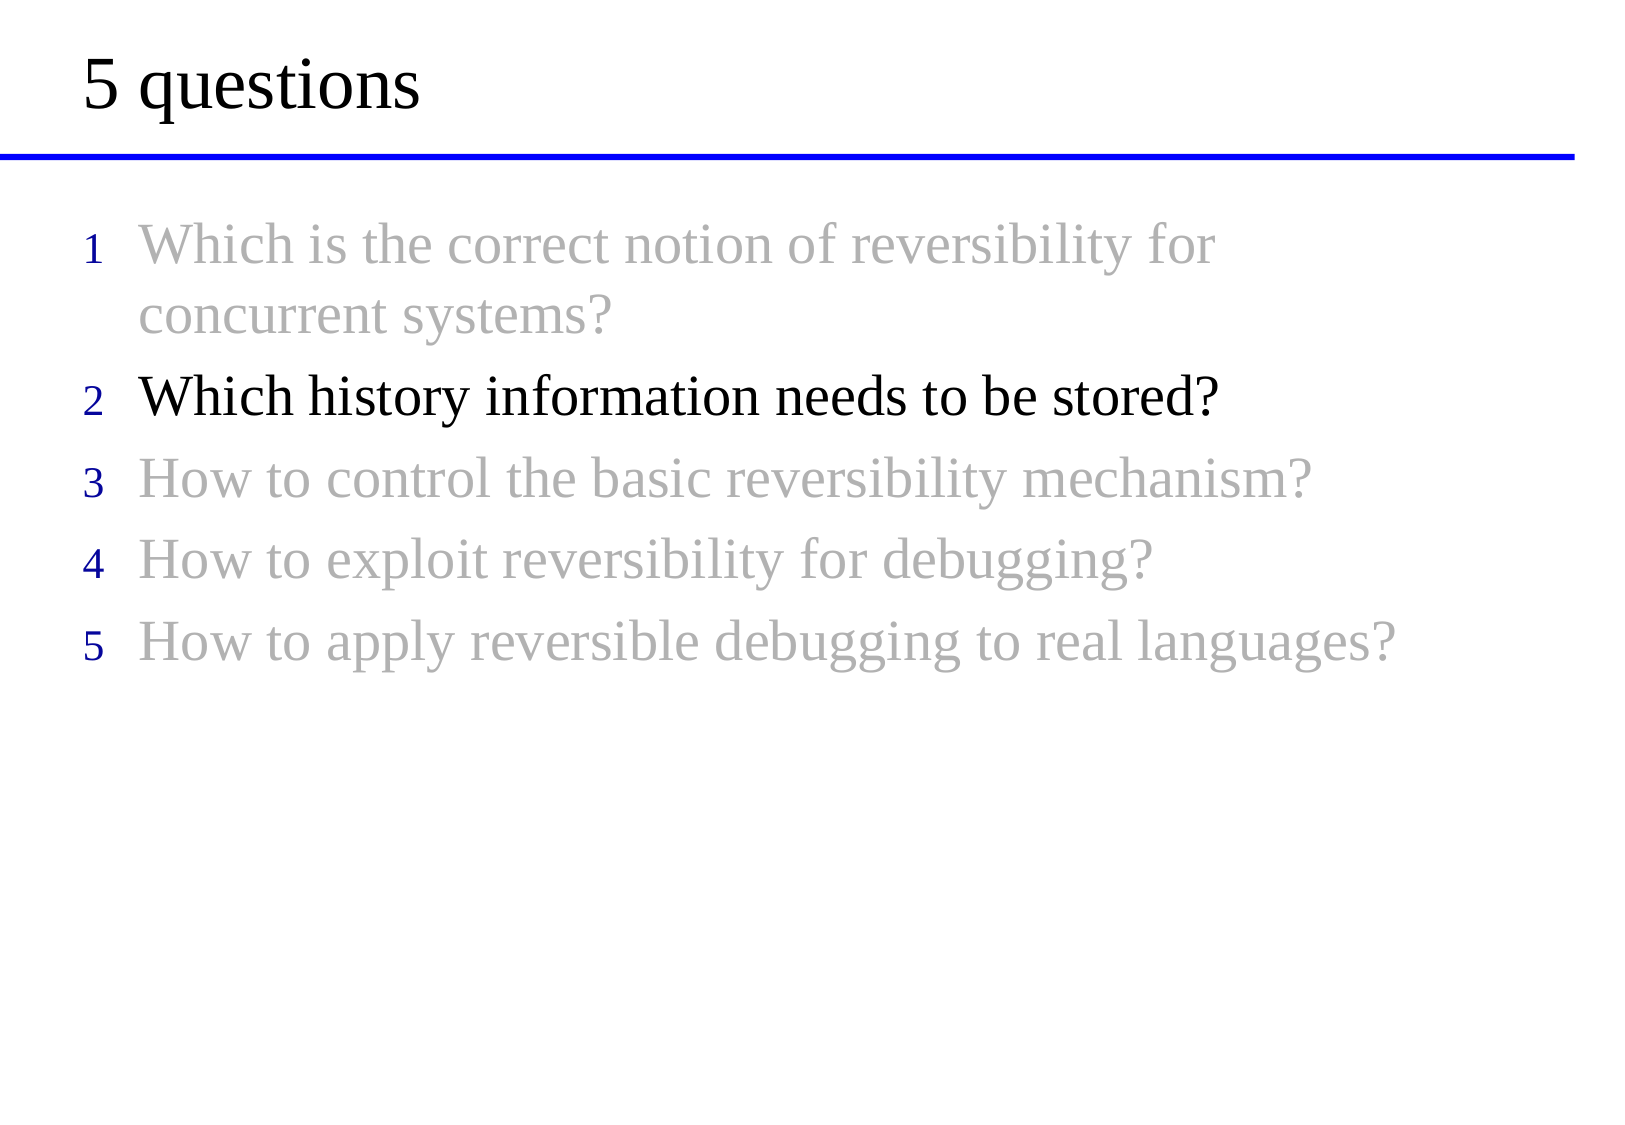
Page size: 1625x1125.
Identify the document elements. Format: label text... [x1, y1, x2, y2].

list Which is the correct notion of reversibility for concurrent systems? Which history information needs to be stored? How to control the basic reversibility mechanism? How to exploit reversibility for debugging? How to apply reversible debugging to real languages? [67, 198, 1478, 1061]
title 5 questions [67, 27, 1544, 131]
